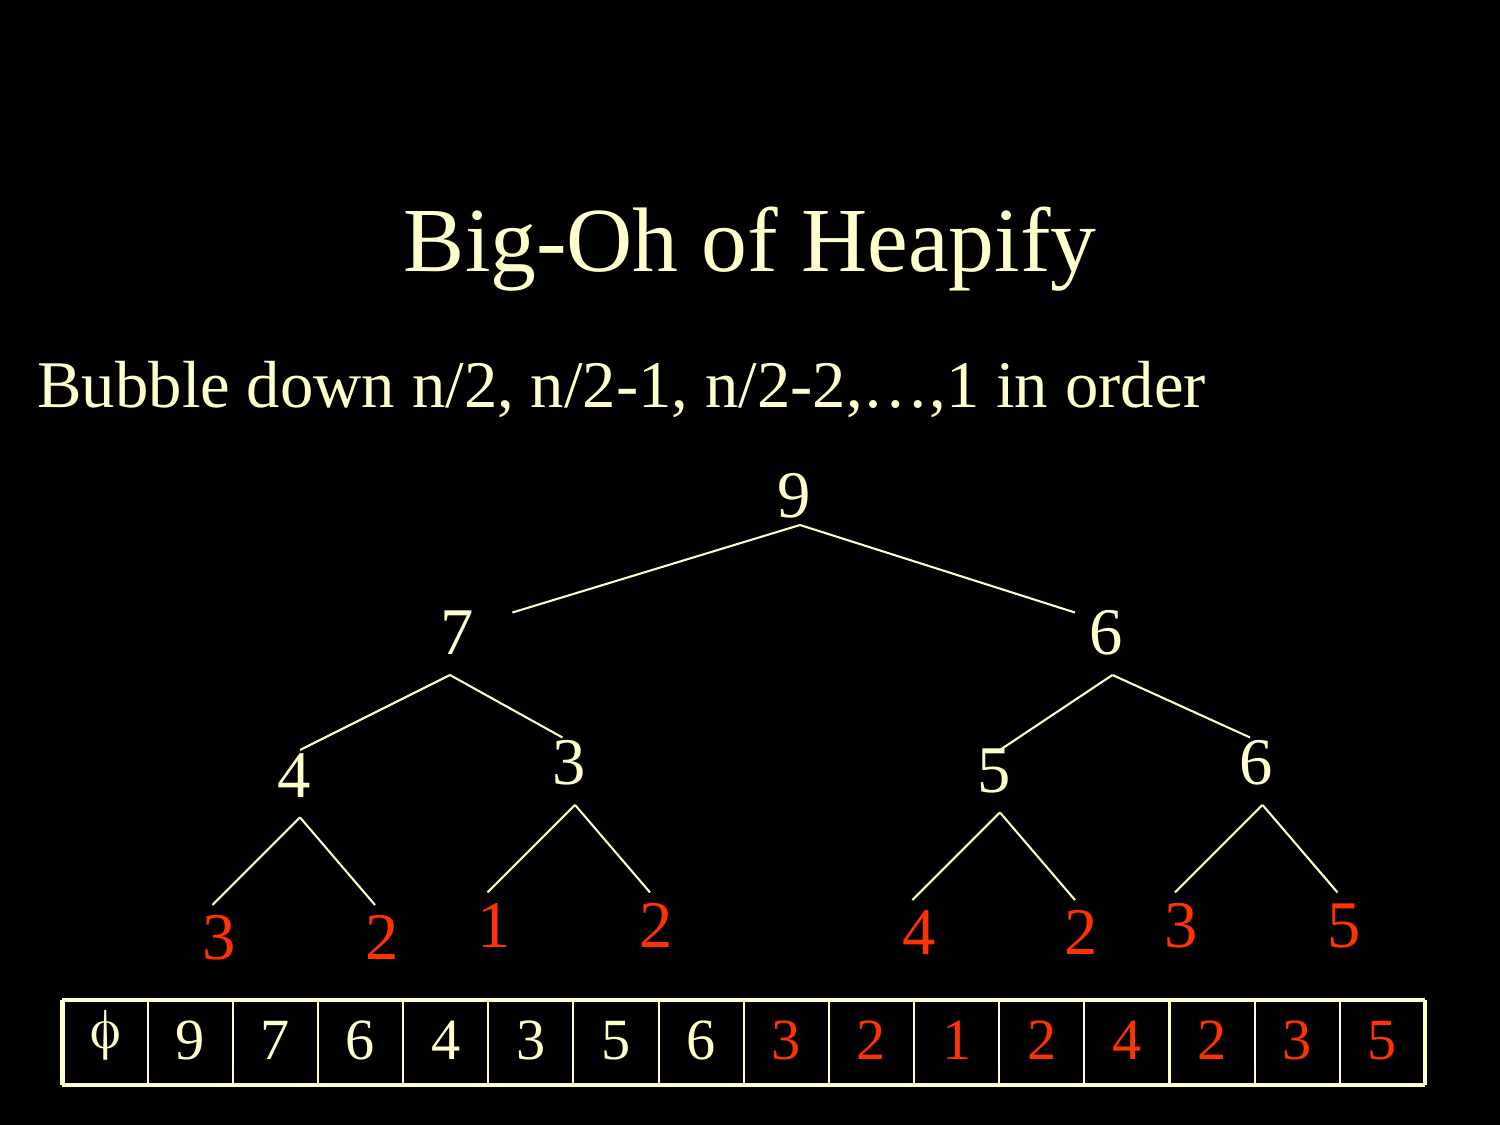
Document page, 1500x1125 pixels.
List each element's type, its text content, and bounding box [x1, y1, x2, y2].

text_box 9 [762, 527, 826, 540]
text_box 3 [537, 717, 601, 807]
text_box 5 [1312, 879, 1376, 970]
text_box 6 [319, 1002, 402, 1083]
text_box 7 [425, 587, 489, 677]
text_box 3 [1150, 879, 1214, 970]
text_box 2 [1000, 1002, 1083, 1083]
text_box 4 [1085, 1002, 1168, 1083]
text_box 3 [489, 1002, 572, 1083]
text_box 2 [1050, 887, 1114, 977]
list Bubble down n/2, n/2-1, n/2-2,…,1 in order [22, 347, 1482, 438]
text_box 6 [1225, 717, 1289, 807]
text_box 6 [1075, 587, 1139, 677]
text_box  [65, 1002, 147, 1083]
text_box 2 [1171, 1002, 1254, 1083]
text_box 1 [915, 1002, 998, 1083]
text_box 2 [350, 892, 414, 982]
text_box 4 [262, 729, 326, 820]
text_box 3 [187, 892, 251, 982]
text_box 4 [404, 1002, 487, 1083]
text_box 2 [625, 879, 689, 970]
text_box 4 [887, 887, 951, 977]
text_box 3 [745, 1002, 828, 1083]
text_box 7 [234, 1002, 317, 1083]
text_box 5 [1341, 1002, 1423, 1083]
text_box 5 [962, 724, 1026, 815]
text_box 9 [149, 1002, 232, 1083]
text_box 6 [660, 1002, 743, 1083]
title Big-Oh of Heapify [22, 145, 1480, 336]
text_box 1 [462, 879, 526, 970]
text_box 2 [830, 1002, 913, 1083]
text_box 3 [1256, 1002, 1339, 1083]
text_box 5 [574, 1002, 658, 1083]
text_box 9 [762, 449, 826, 535]
